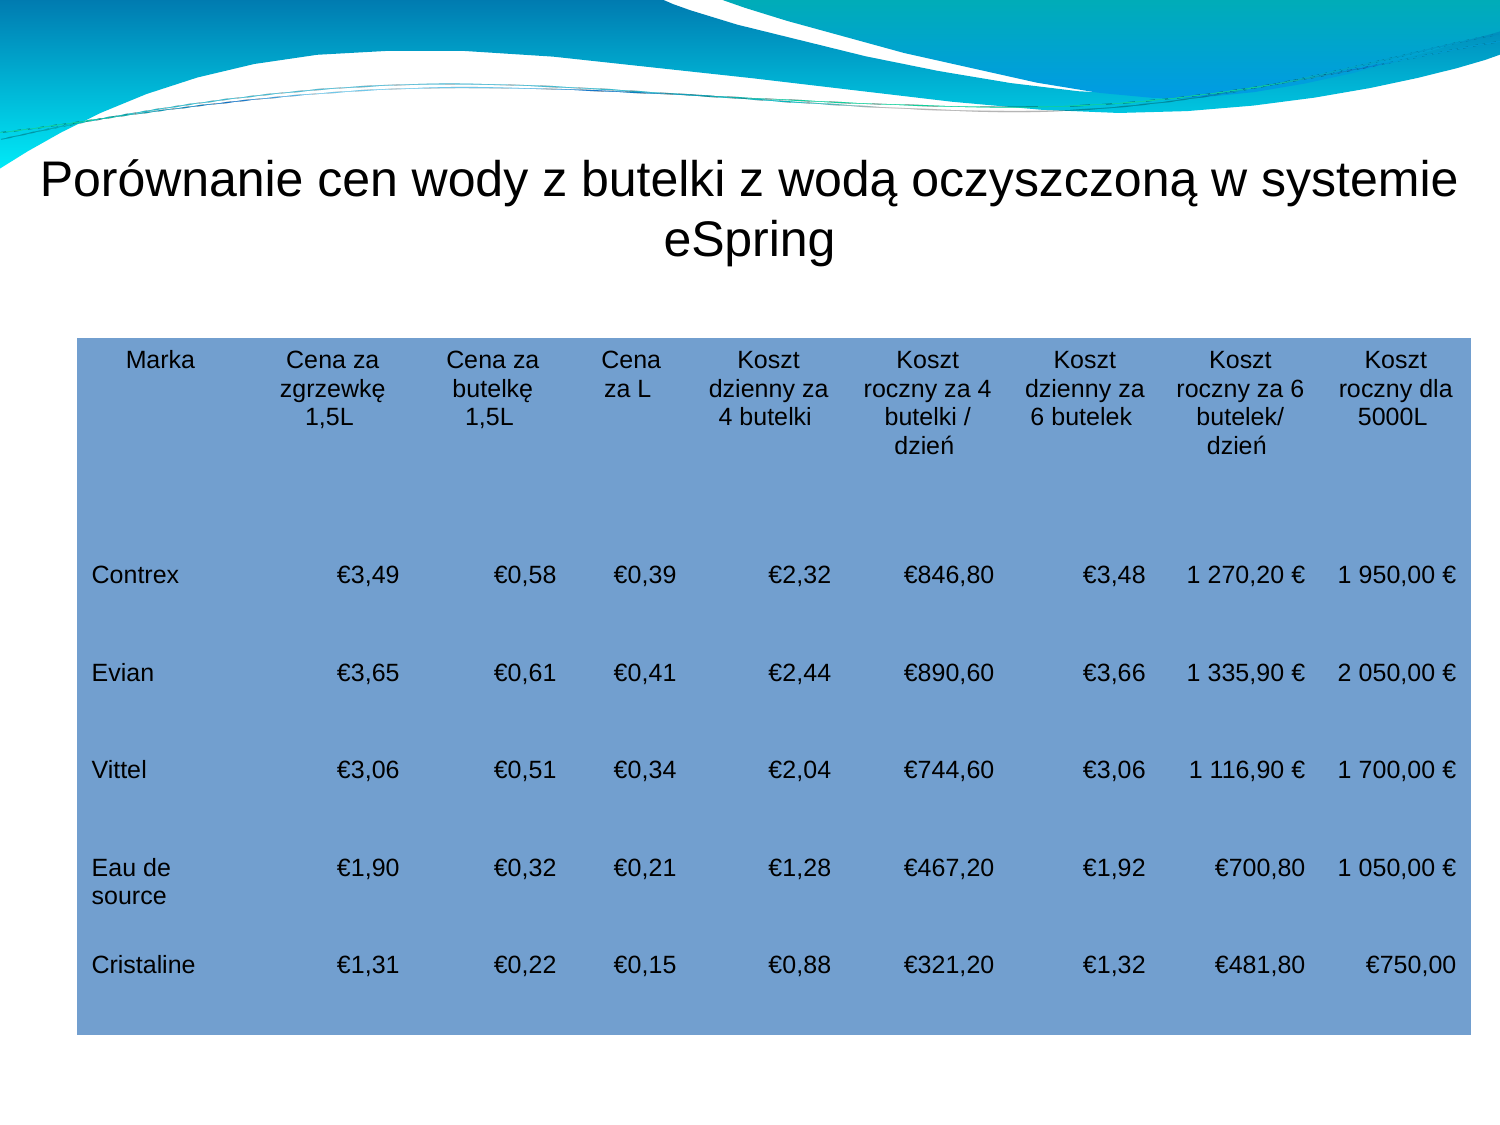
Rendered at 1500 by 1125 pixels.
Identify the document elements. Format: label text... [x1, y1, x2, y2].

table_cell 2 050,00 € [1320, 650, 1471, 748]
table_header Cena za L [571, 338, 691, 553]
table_header Koszt roczny dla 5000L [1320, 338, 1471, 553]
table_cell €1,28 [691, 845, 846, 943]
table_cell €700,80 [1161, 845, 1320, 943]
table_cell €1,92 [1009, 845, 1161, 943]
table_cell €0,41 [571, 650, 691, 748]
table_cell €3,06 [251, 748, 415, 845]
table_cell €890,60 [846, 650, 1009, 748]
table_cell €3,06 [1009, 748, 1161, 845]
table_cell €1,31 [251, 943, 415, 1035]
table_cell Vittel [77, 748, 251, 845]
table_cell 1 270,20 € [1161, 553, 1320, 650]
table_cell €0,32 [415, 845, 571, 943]
table_header Cena za butelkę 1,5L [415, 338, 571, 553]
table_cell Evian [77, 650, 251, 748]
table_cell €1,32 [1009, 943, 1161, 1035]
table_cell 1 116,90 € [1161, 748, 1320, 845]
table_header Koszt roczny za 6 butelek/ dzień [1161, 338, 1320, 553]
table_cell €744,60 [846, 748, 1009, 845]
table_cell €2,32 [691, 553, 846, 650]
table_cell €1,90 [251, 845, 415, 943]
table_header Koszt dzienny za 6 butelek [1009, 338, 1161, 553]
table_cell 1 335,90 € [1161, 650, 1320, 748]
table_cell Eau de source [77, 845, 251, 943]
table_cell €0,58 [415, 553, 571, 650]
table_cell Cristaline [77, 943, 251, 1035]
table_header Cena za zgrzewkę 1,5L [251, 338, 415, 553]
table_cell 1 050,00 € [1320, 845, 1471, 943]
table_cell €0,39 [571, 553, 691, 650]
table_cell €0,51 [415, 748, 571, 845]
table_cell €0,15 [571, 943, 691, 1035]
table_cell Contrex [77, 553, 251, 650]
table_cell €3,66 [1009, 650, 1161, 748]
table_cell €0,61 [415, 650, 571, 748]
table_header Koszt roczny za 4 butelki / dzień [846, 338, 1009, 553]
table_header Koszt dzienny za 4 butelki [691, 338, 846, 553]
table_cell €3,65 [251, 650, 415, 748]
table_cell €467,20 [846, 845, 1009, 943]
table_cell 1 700,00 € [1320, 748, 1471, 845]
table_cell €3,49 [251, 553, 415, 650]
table_cell €2,04 [691, 748, 846, 845]
table_cell €2,44 [691, 650, 846, 748]
text_box Porównanie cen wody z butelki z wodą oczyszczoną w systemie eSpring [0, 138, 1500, 275]
table_header Marka [77, 338, 251, 553]
table_cell €0,22 [415, 943, 571, 1035]
table_cell €0,88 [691, 943, 846, 1035]
table_cell €0,21 [571, 845, 691, 943]
table_cell €321,20 [846, 943, 1009, 1035]
table_cell €481,80 [1161, 943, 1320, 1035]
table_cell 1 950,00 € [1320, 553, 1471, 650]
table_cell €0,34 [571, 748, 691, 845]
table_cell €846,80 [846, 553, 1009, 650]
table_cell €750,00 [1320, 943, 1471, 1035]
table_cell €3,48 [1009, 553, 1161, 650]
